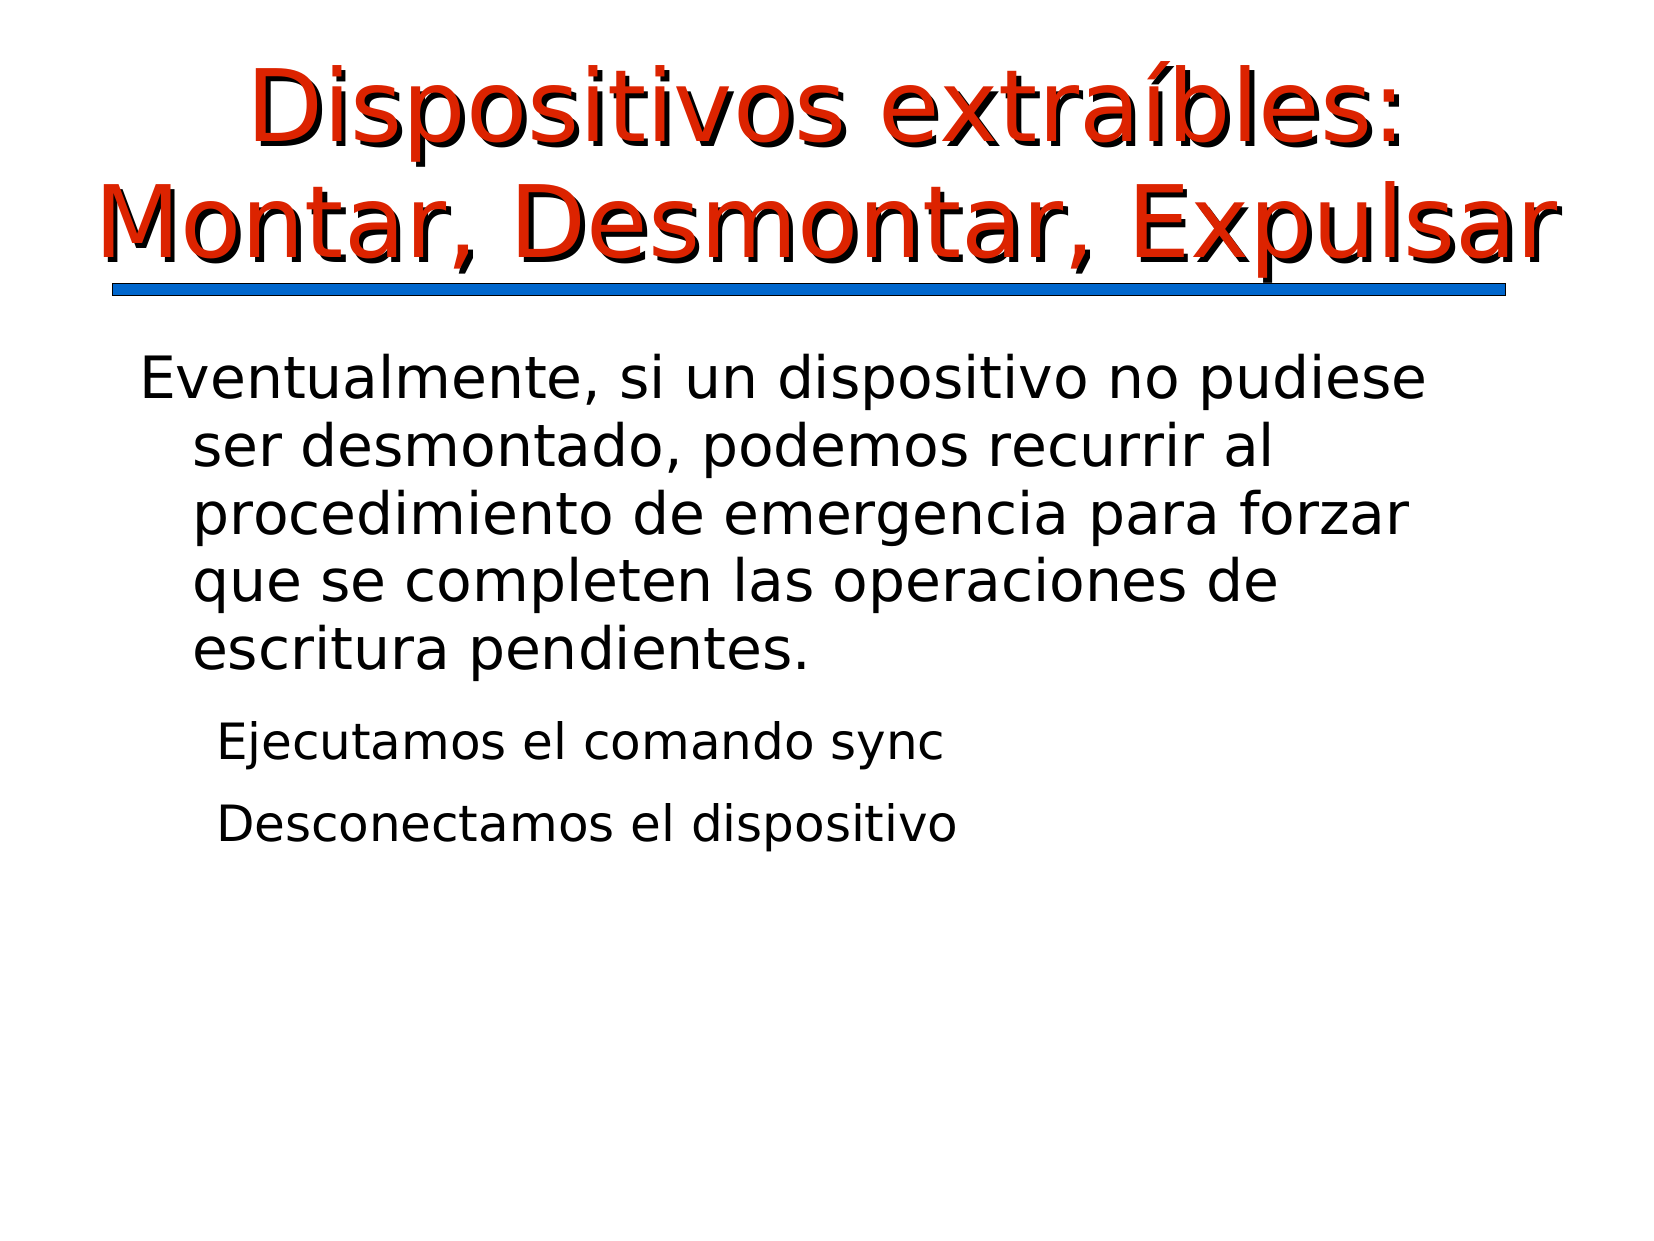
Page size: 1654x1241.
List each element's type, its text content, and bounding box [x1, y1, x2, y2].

list Eventualmente, si un dispositivo no pudiese ser desmontado, podemos recurrir al procedimiento de emergencia para forzar que se completen las operaciones de escritura pendientes. Ejecutamos el comando sync Desconectamos el dispositivo [121, 344, 1534, 1127]
title Dispositivos extraíbles: Montar, Desmontar, Expulsar [59, 48, 1595, 282]
